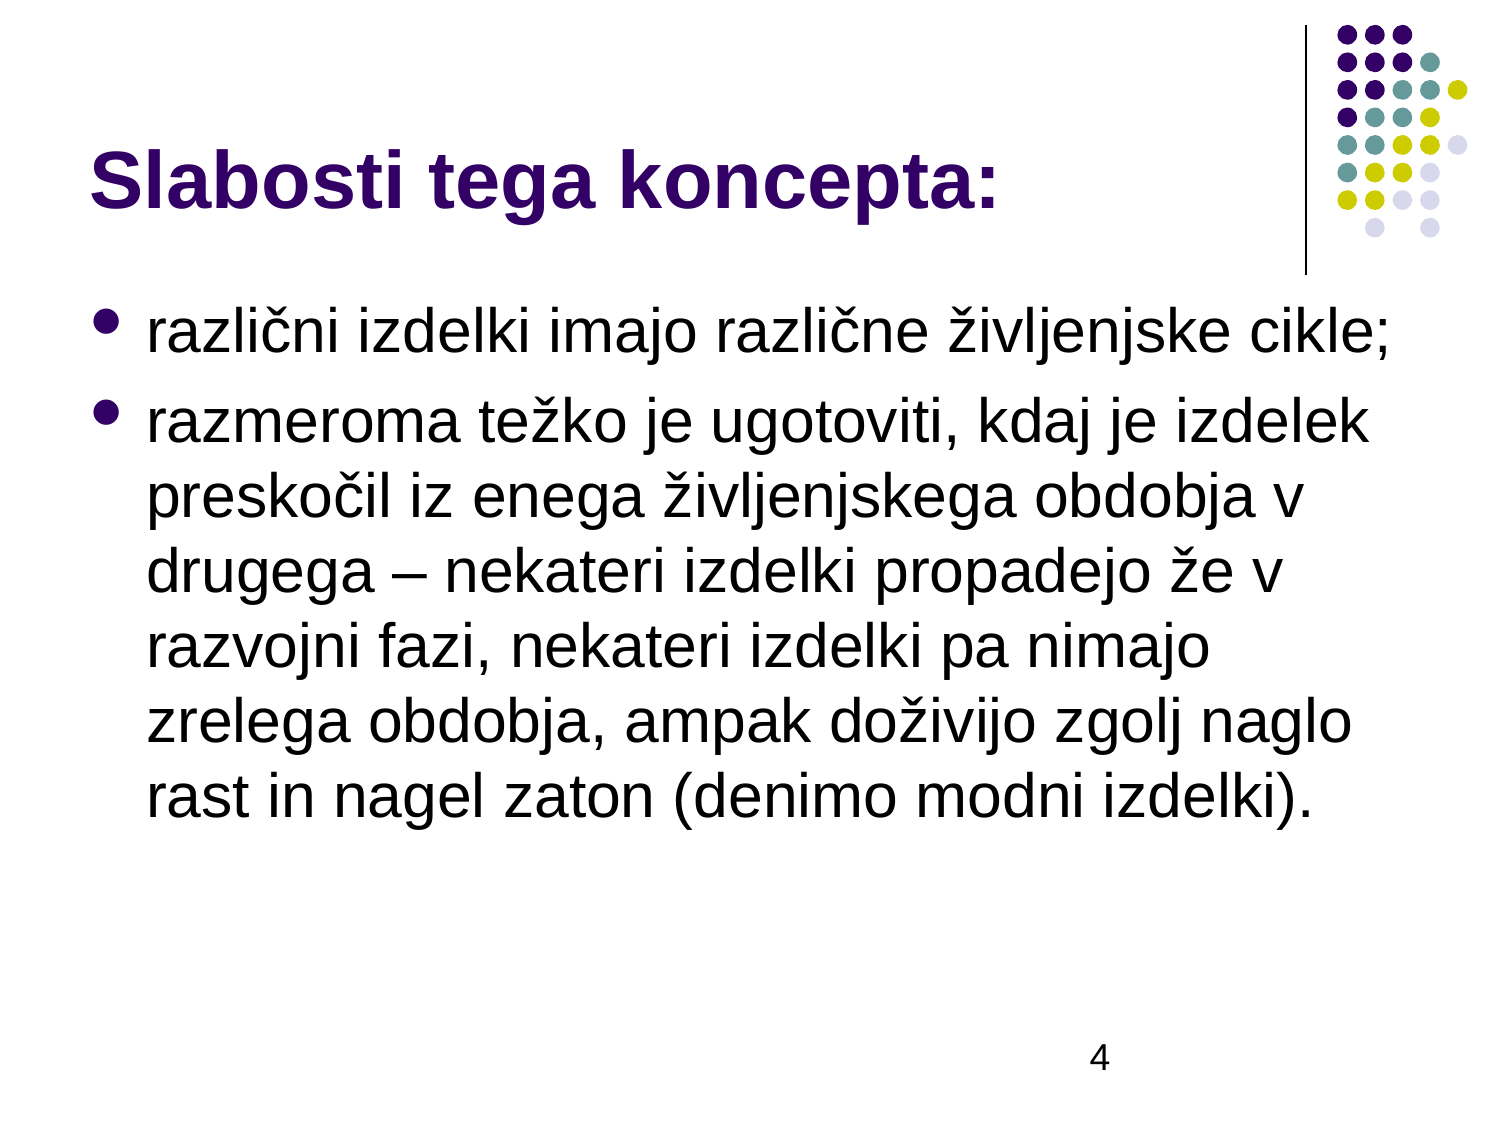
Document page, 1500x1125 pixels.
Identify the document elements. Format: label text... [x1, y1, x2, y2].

list različni izdelki imajo različne življenjske cikle; razmeroma težko je ugotoviti, kdaj je izdelek preskočil iz enega življenjskega obdobja v drugega – nekateri izdelki propadejo že v razvojni fazi, nekateri izdelki pa nimajo zrelega obdobja, ampak doživijo zgolj naglo rast in nagel zaton (denimo modni izdelki). [75, 282, 1426, 1006]
title Slabosti tega koncepta: [74, 20, 1313, 233]
